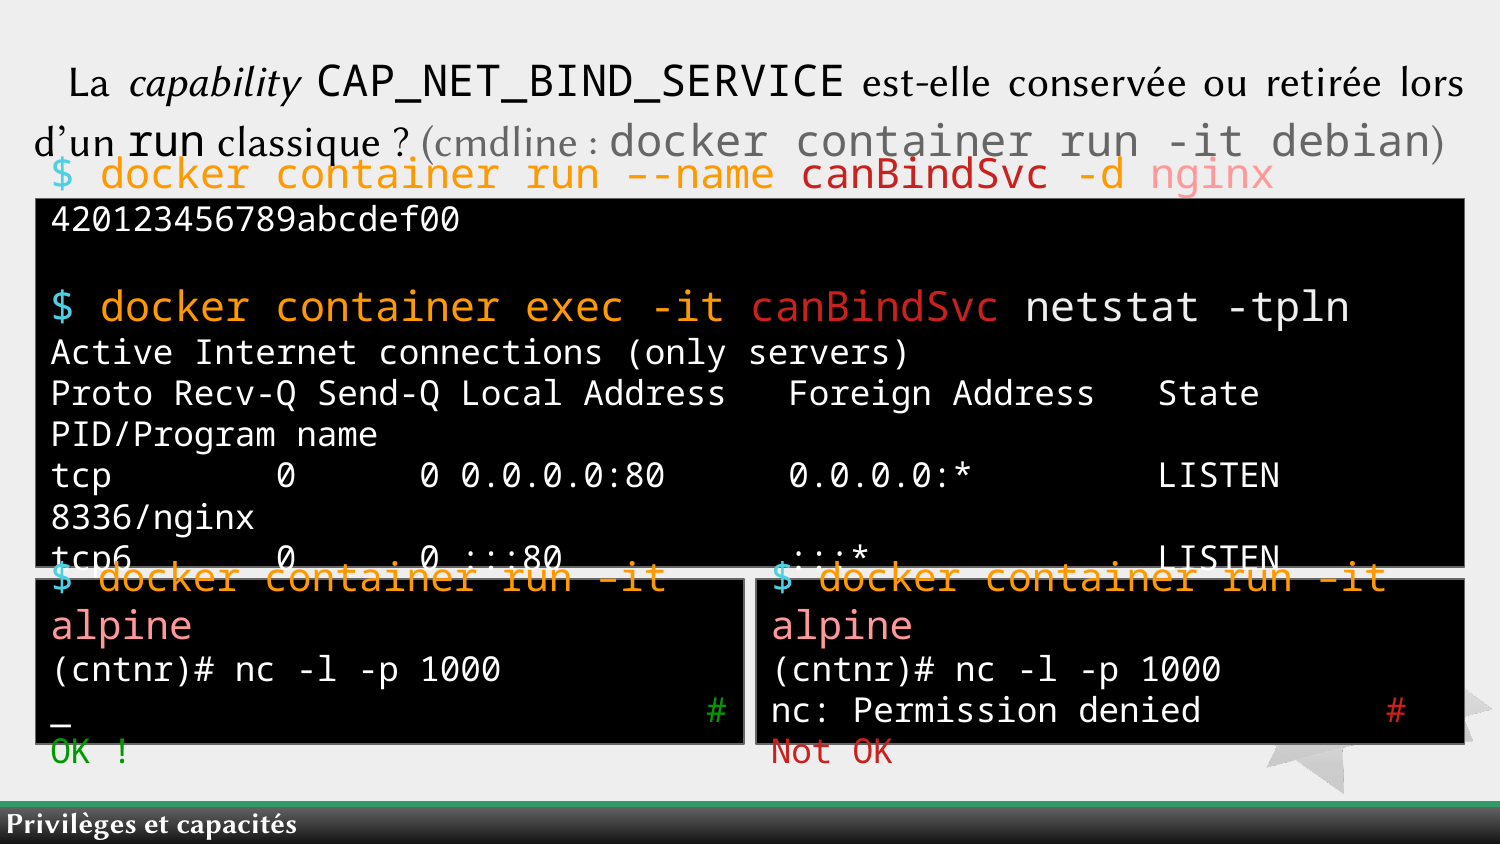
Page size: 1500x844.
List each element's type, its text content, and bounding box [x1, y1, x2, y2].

text_box $ docker container run –it alpine (cntnr)# nc -l -p 1000 _ # OK ! [35, 578, 745, 745]
list La capability CAP_NET_BIND_SERVICE est-elle conservée ou retirée lors d’un run classique ? (cmdline : docker container run -it debian) [33, 29, 1467, 189]
picture [1187, 587, 1492, 794]
text_box $ docker container run –-name canBindSvc -d nginx 420123456789abcdef00 $ docker container exec -it canBindSvc netstat -tpln Active Internet connections (only servers) Proto Recv-Q Send-Q Local Address Foreign Address State PID/Program name tcp 0 0 0.0.0.0:80 0.0.0.0:* LISTEN 8336/nginx tcp6 0 0 :::80 :::* LISTEN 8336/nginx [35, 198, 1465, 567]
title Privilèges et capacités [5, 801, 1075, 844]
text_box $ docker container run –it alpine (cntnr)# nc -l -p 1000 nc: Permission denied # Not OK [755, 578, 1465, 745]
